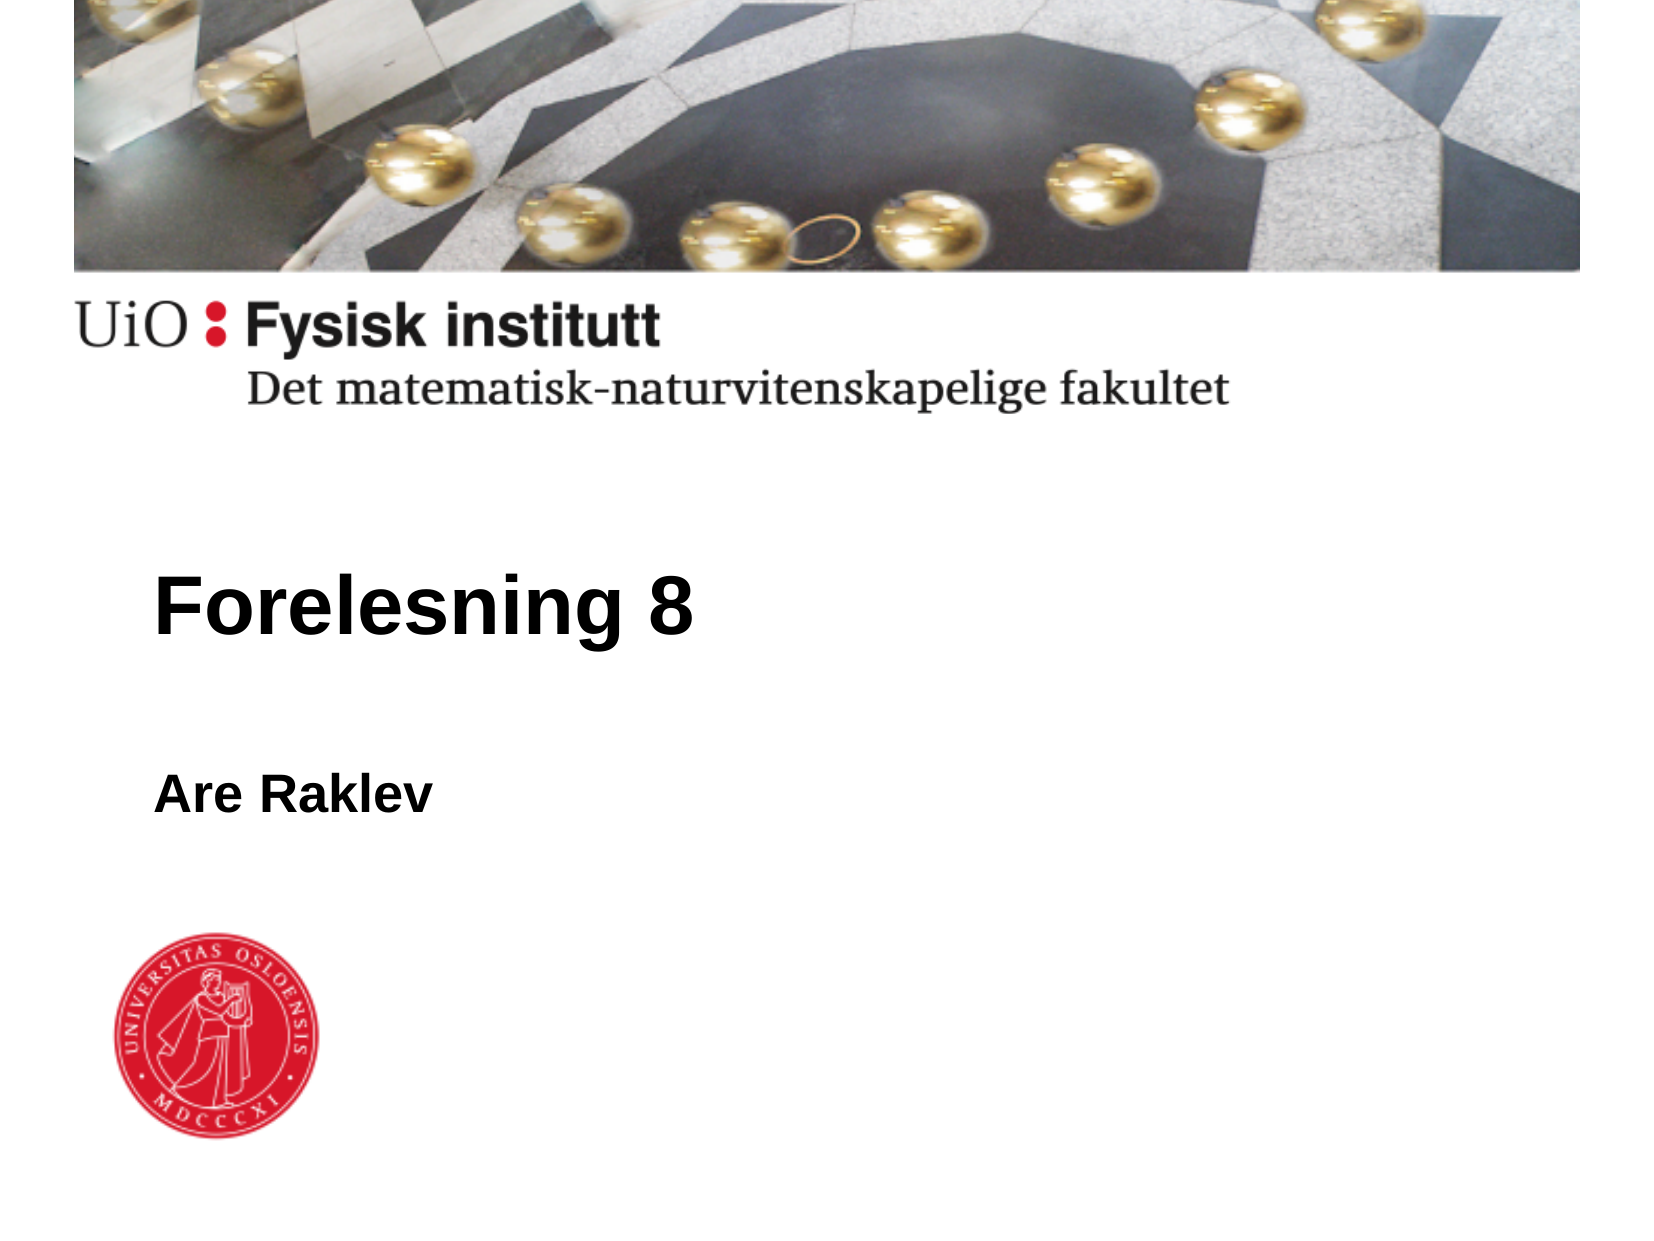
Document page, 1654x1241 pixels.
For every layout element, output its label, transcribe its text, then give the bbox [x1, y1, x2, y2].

picture [74, 0, 1580, 280]
title Are Raklev [153, 725, 1500, 862]
picture [109, 927, 326, 1147]
subtitle Forelesning 8 [153, 545, 1418, 666]
picture [72, 292, 1238, 420]
